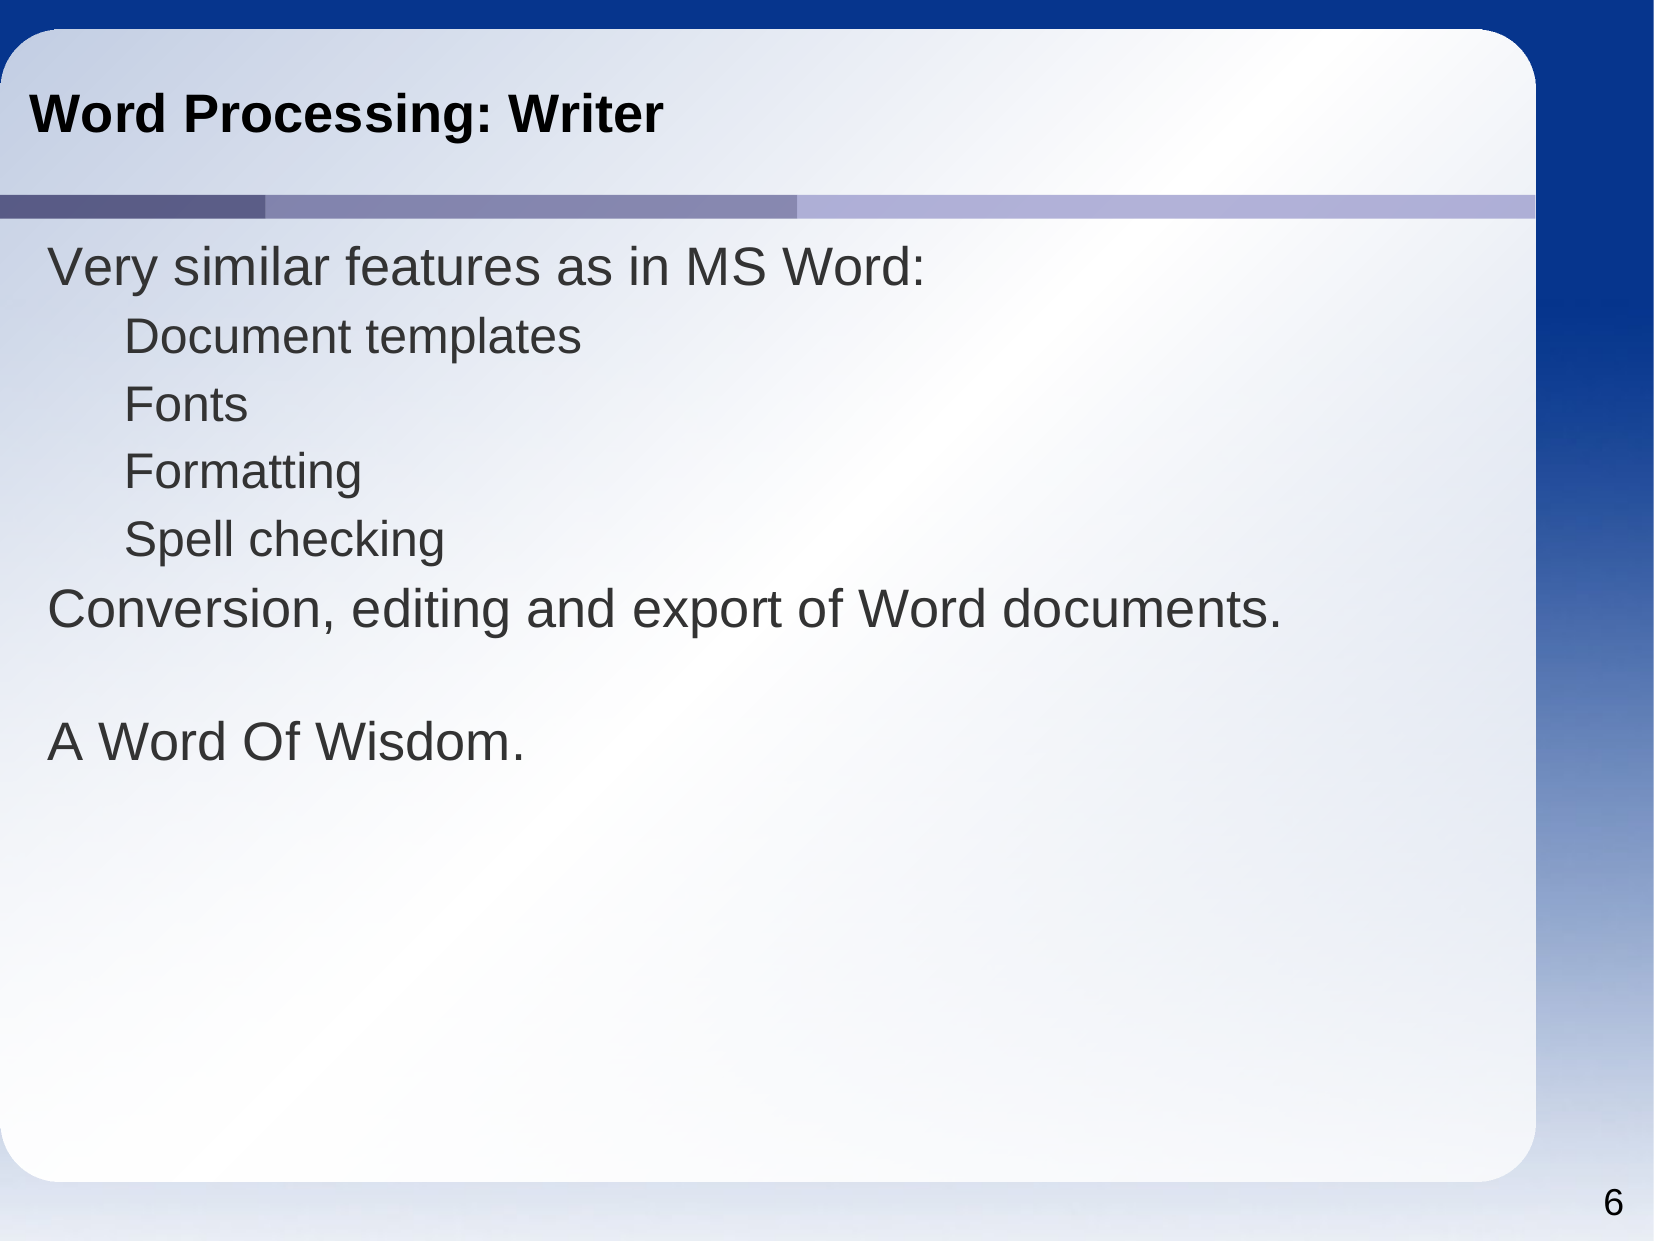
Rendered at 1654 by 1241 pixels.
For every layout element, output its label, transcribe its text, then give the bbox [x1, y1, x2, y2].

list Very similar features as in MS Word: Document templates Fonts Formatting Spell checking Conversion, editing and export of Word documents. A Word Of Wisdom. [29, 236, 1506, 1152]
picture [0, 0, 1654, 1241]
title Word Processing: Writer [29, 49, 1506, 178]
